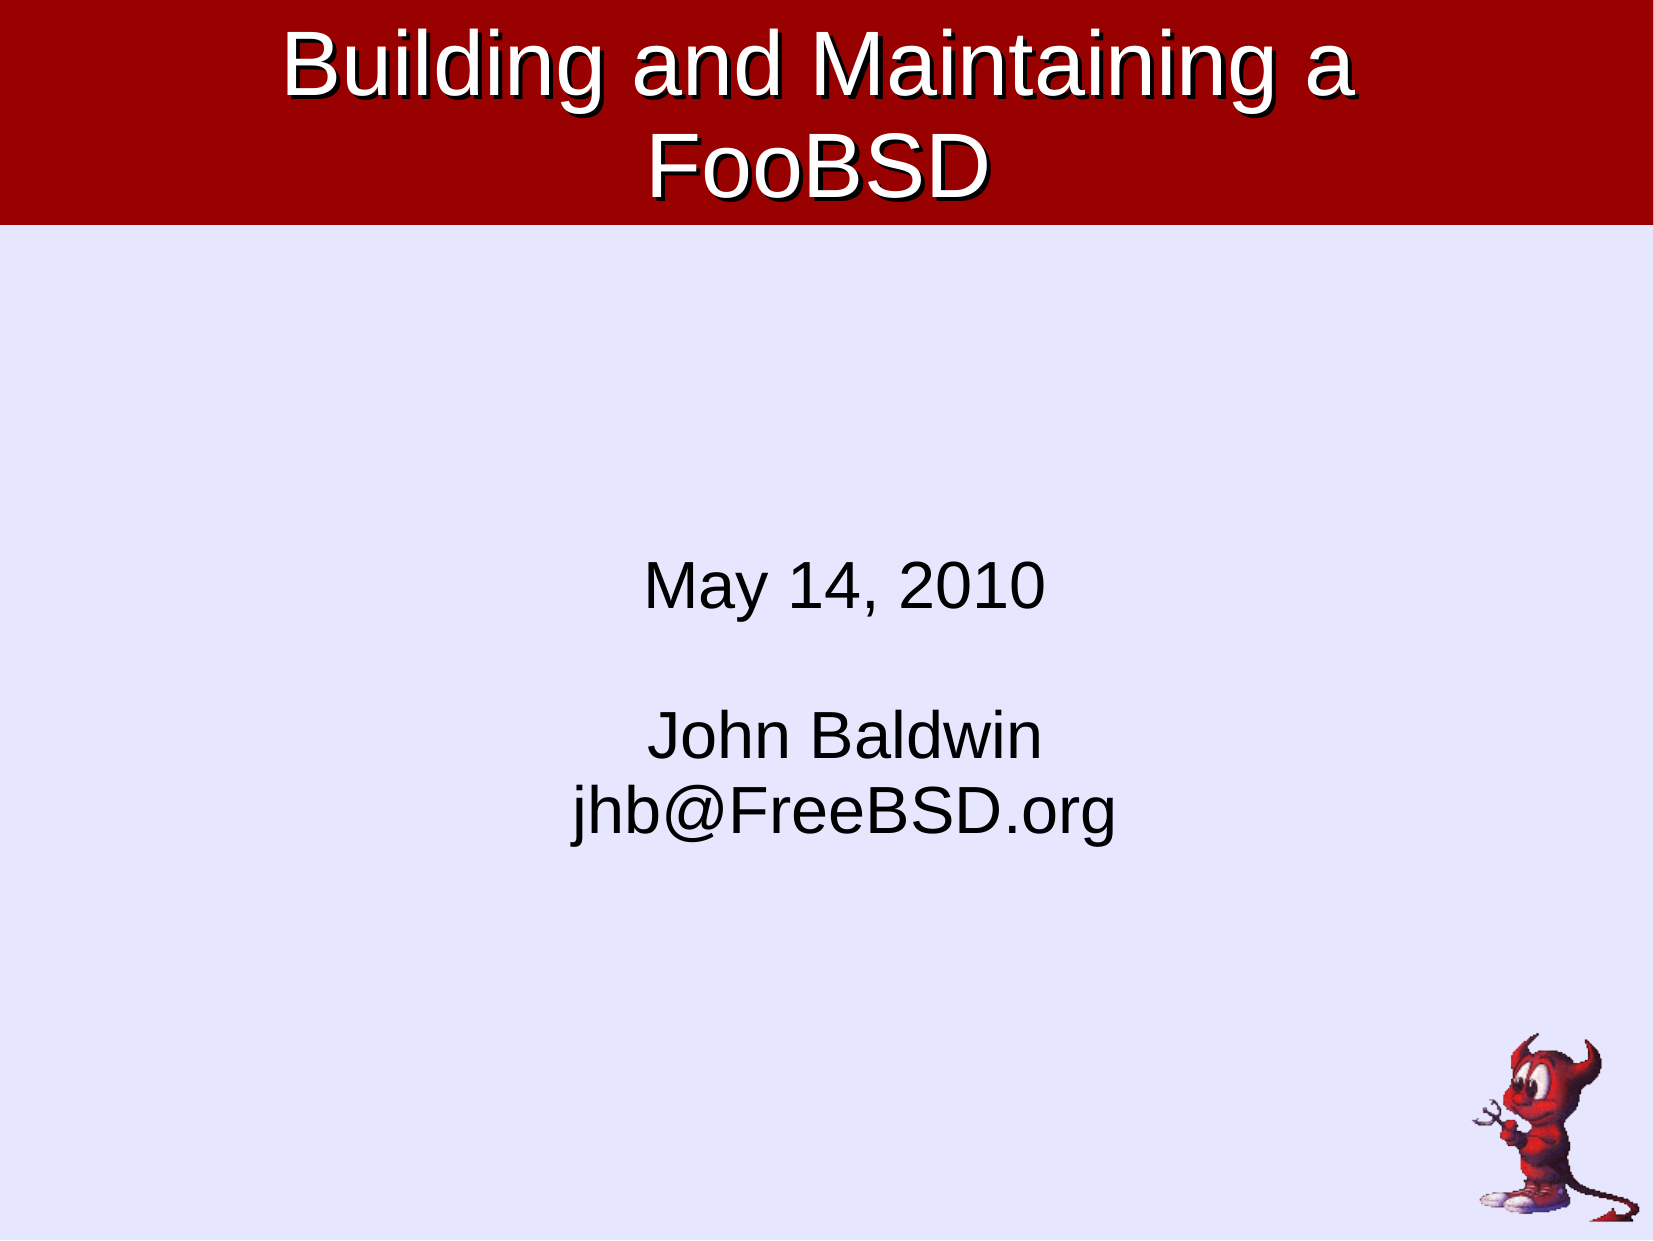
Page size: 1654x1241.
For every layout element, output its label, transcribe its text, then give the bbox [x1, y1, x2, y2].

picture [1464, 1030, 1643, 1227]
title Building and Maintaining a FooBSD [112, 11, 1525, 219]
subtitle May 14, 2010 John Baldwin jhb@FreeBSD.org [121, 344, 1534, 1127]
